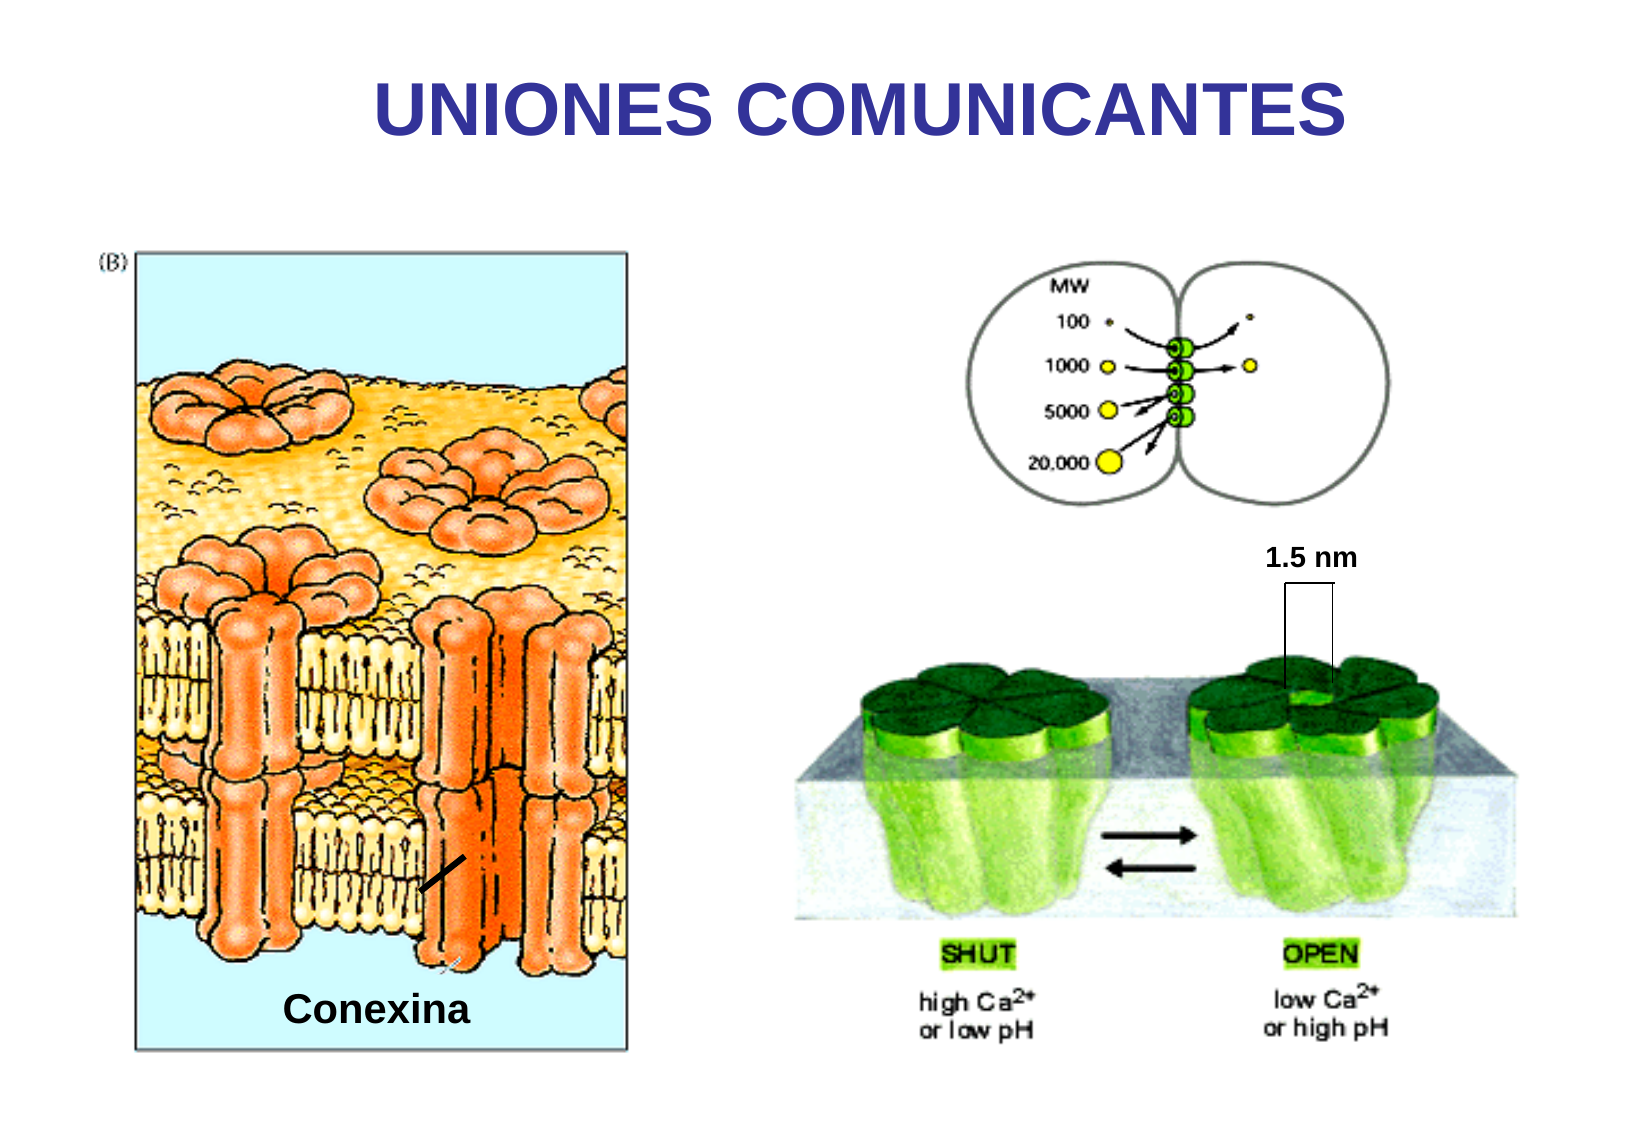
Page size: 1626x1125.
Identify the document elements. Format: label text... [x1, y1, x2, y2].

text_box UNIONES COMUNICANTES [279, 52, 1442, 159]
picture [950, 245, 1406, 523]
text_box Conexina [267, 974, 486, 1040]
picture [99, 245, 640, 1057]
text_box 1.5 nm [1250, 530, 1374, 582]
picture [782, 618, 1533, 1062]
